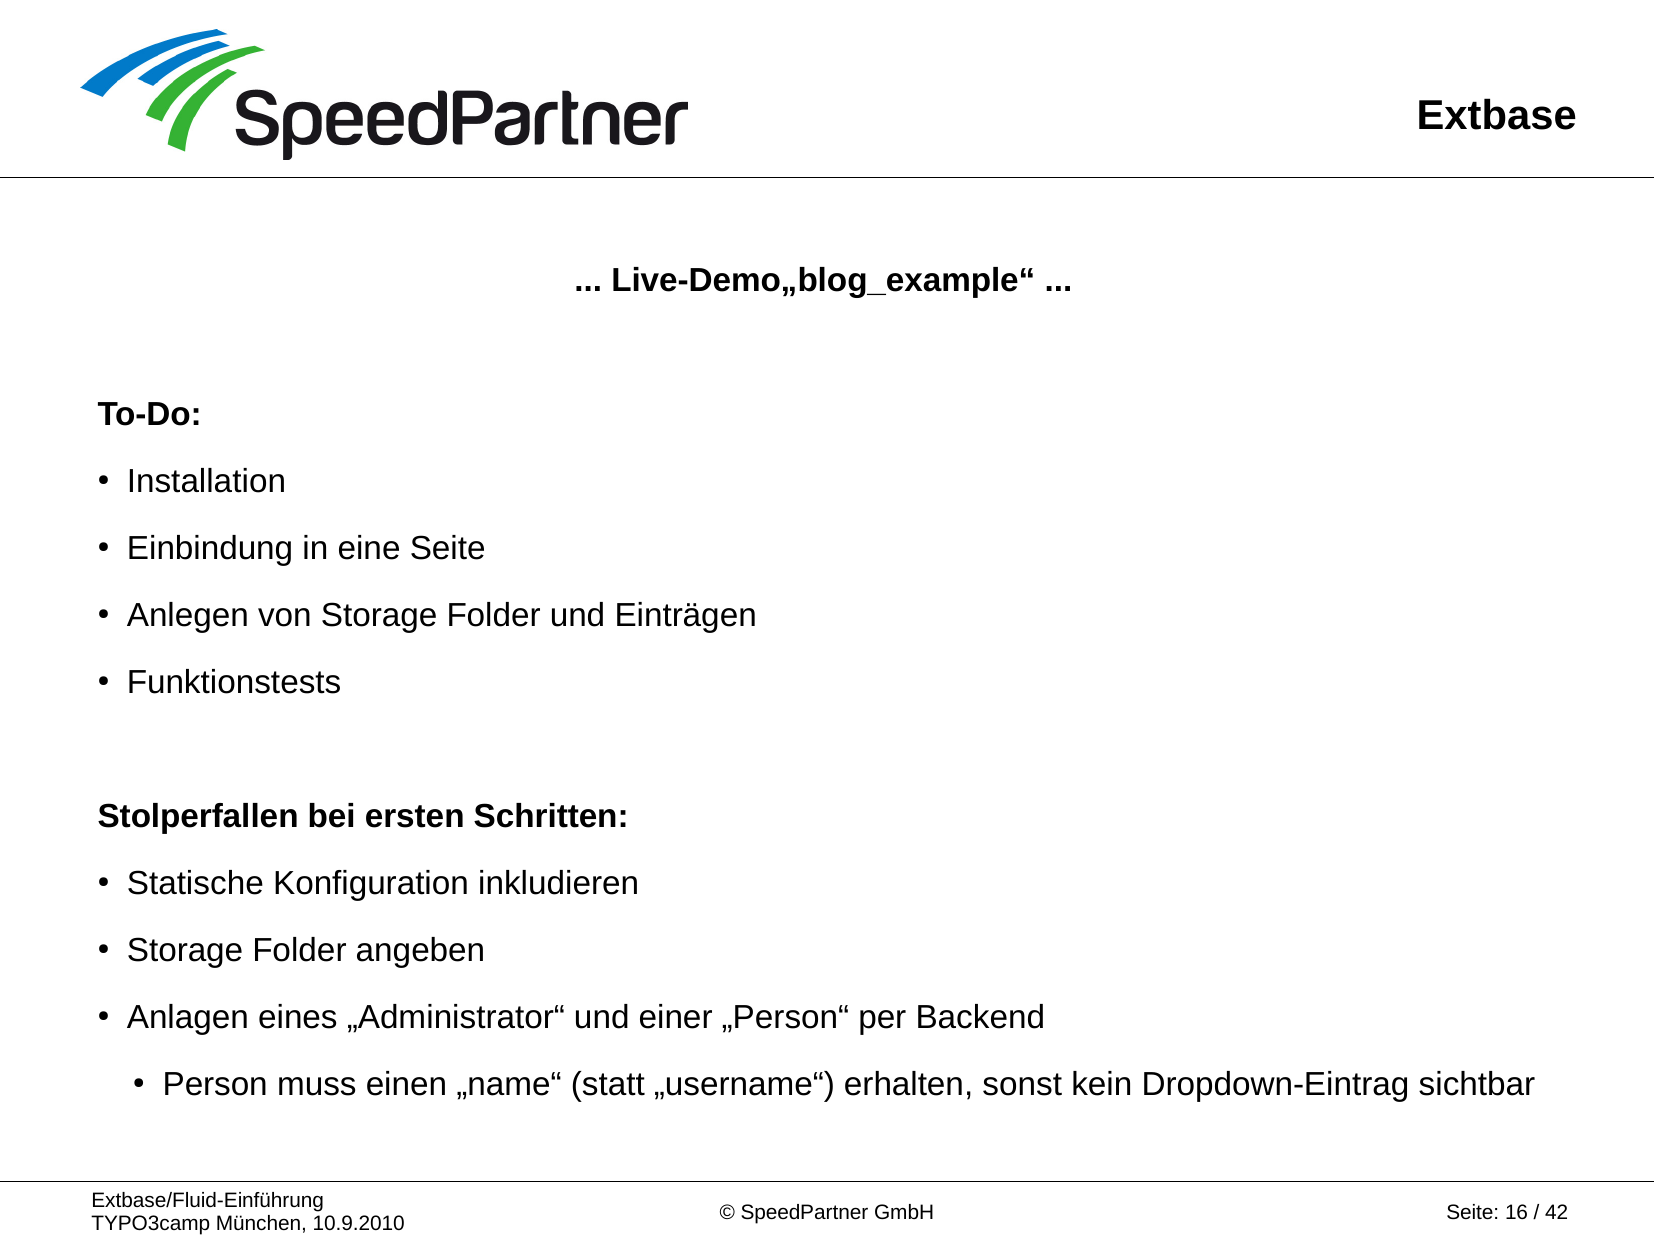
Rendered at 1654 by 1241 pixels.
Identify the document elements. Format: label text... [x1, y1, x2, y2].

text_box ... Live-Demo„blog_example“ ... To-Do: Installation Einbindung in eine Seite Anlegen von Storage Folder und Einträgen Funktionstests Stolperfallen bei ersten Schritten: Statische Konfiguration inkludieren Storage Folder angeben Anlagen eines „Administrator“ und einer „Person“ per Backend Person muss einen „name“ (statt „username“) erhalten, sonst kein Dropdown-Eintrag sichtbar [82, 253, 1565, 1151]
picture [80, 29, 688, 160]
title Extbase [590, 70, 1577, 160]
